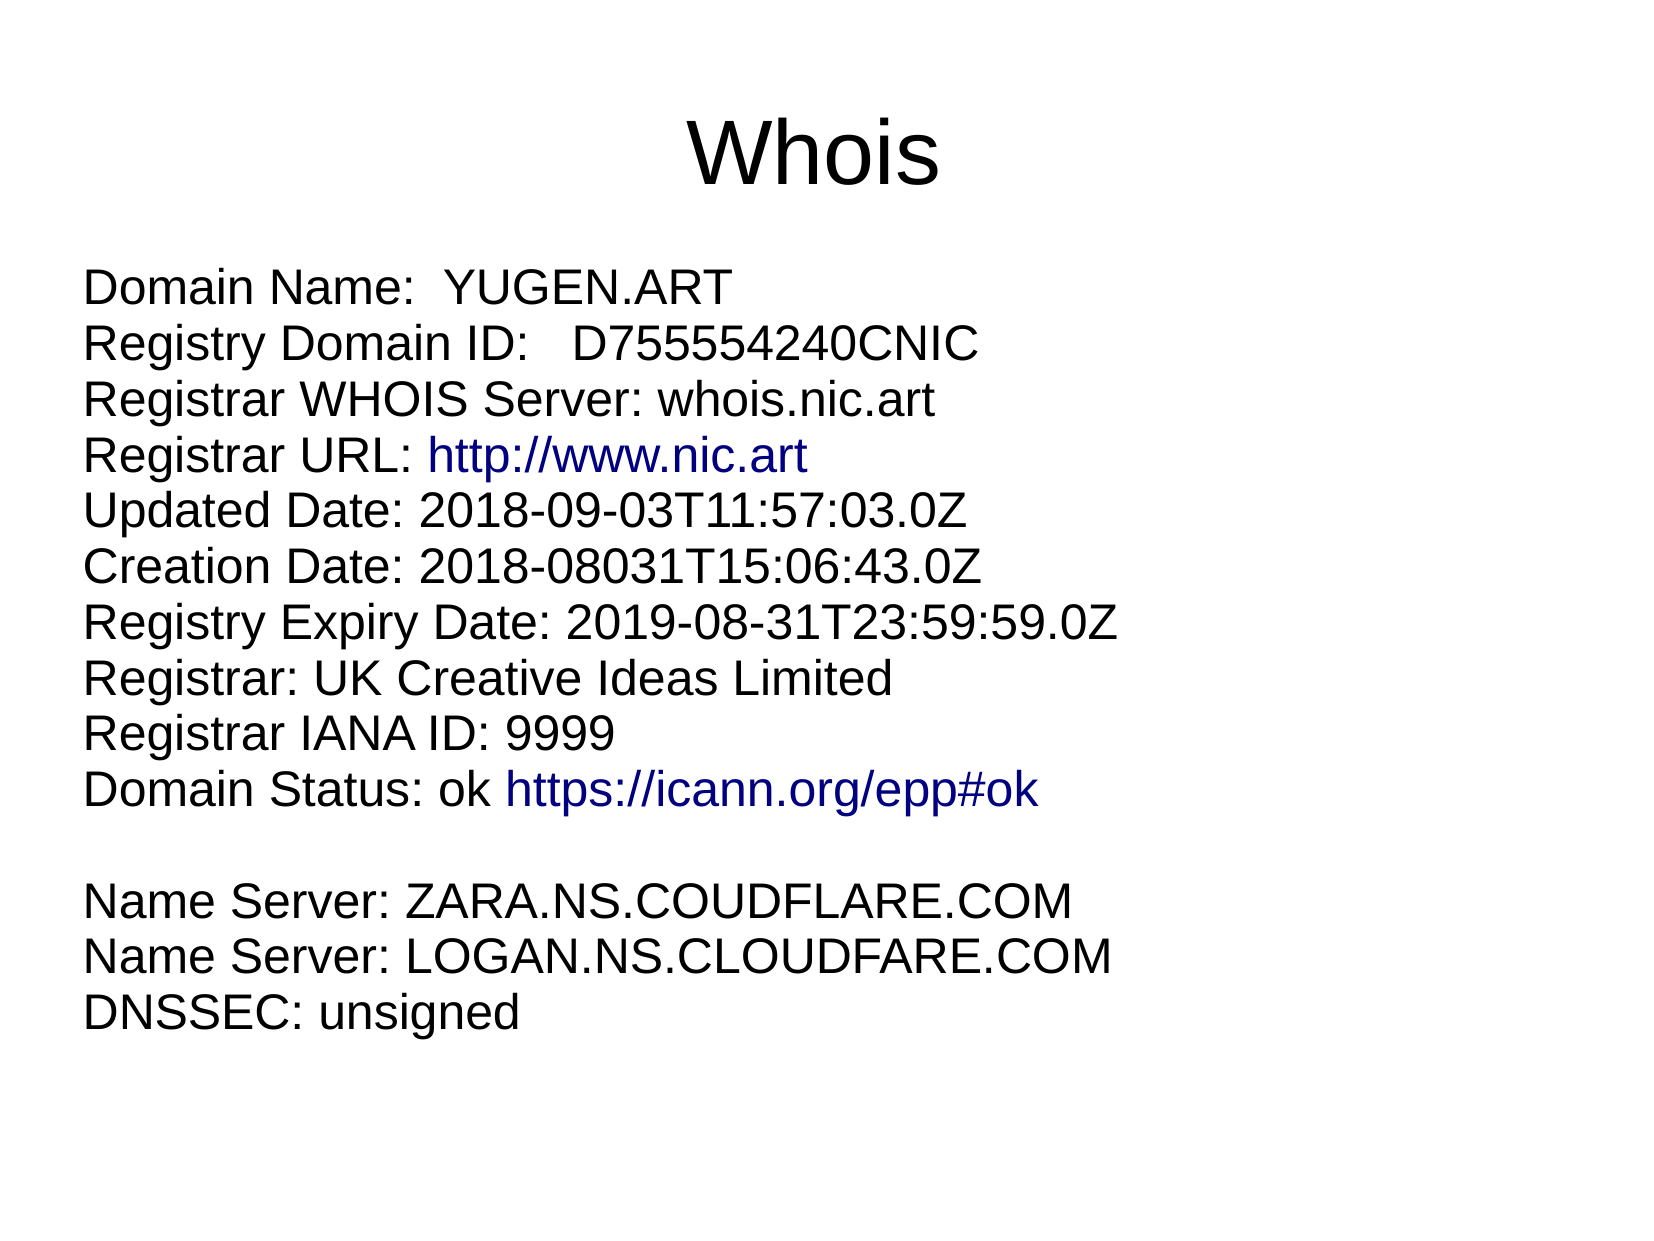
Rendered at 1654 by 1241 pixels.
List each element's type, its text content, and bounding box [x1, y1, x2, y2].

subtitle Domain Name: YUGEN.ART Registry Domain ID: D755554240CNIC Registrar WHOIS Server: whois.nic.art Registrar URL: http://www.nic.art Updated Date: 2018-09-03T11:57:03.0Z Creation Date: 2018-08031T15:06:43.0Z Registry Expiry Date: 2019-08-31T23:59:59.0Z Registrar: UK Creative Ideas Limited Registrar IANA ID: 9999 Domain Status: ok https://icann.org/epp#ok Name Server: ZARA.NS.COUDFLARE.COM Name Server: LOGAN.NS.CLOUDFARE.COM DNSSEC: unsigned [82, 259, 1571, 1041]
title Whois [82, 49, 1571, 257]
